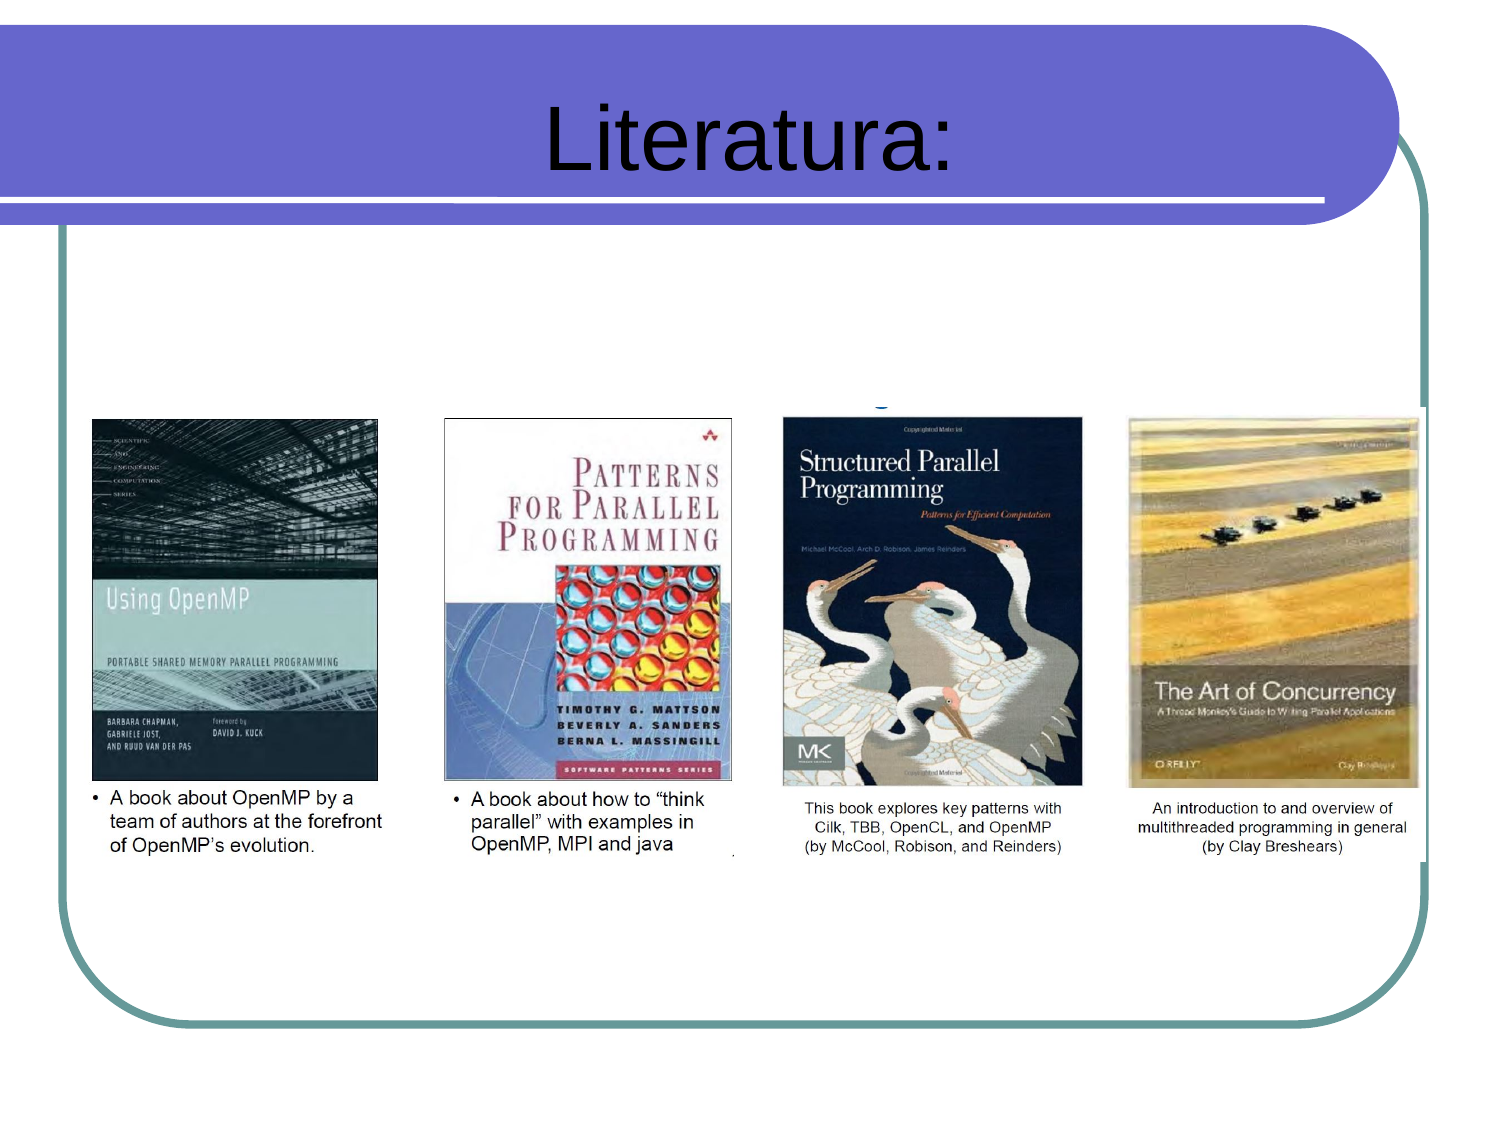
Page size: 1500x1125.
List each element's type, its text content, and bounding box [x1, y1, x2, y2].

title Literatura: [75, 44, 1425, 233]
picture [75, 400, 734, 868]
picture [766, 407, 1426, 862]
